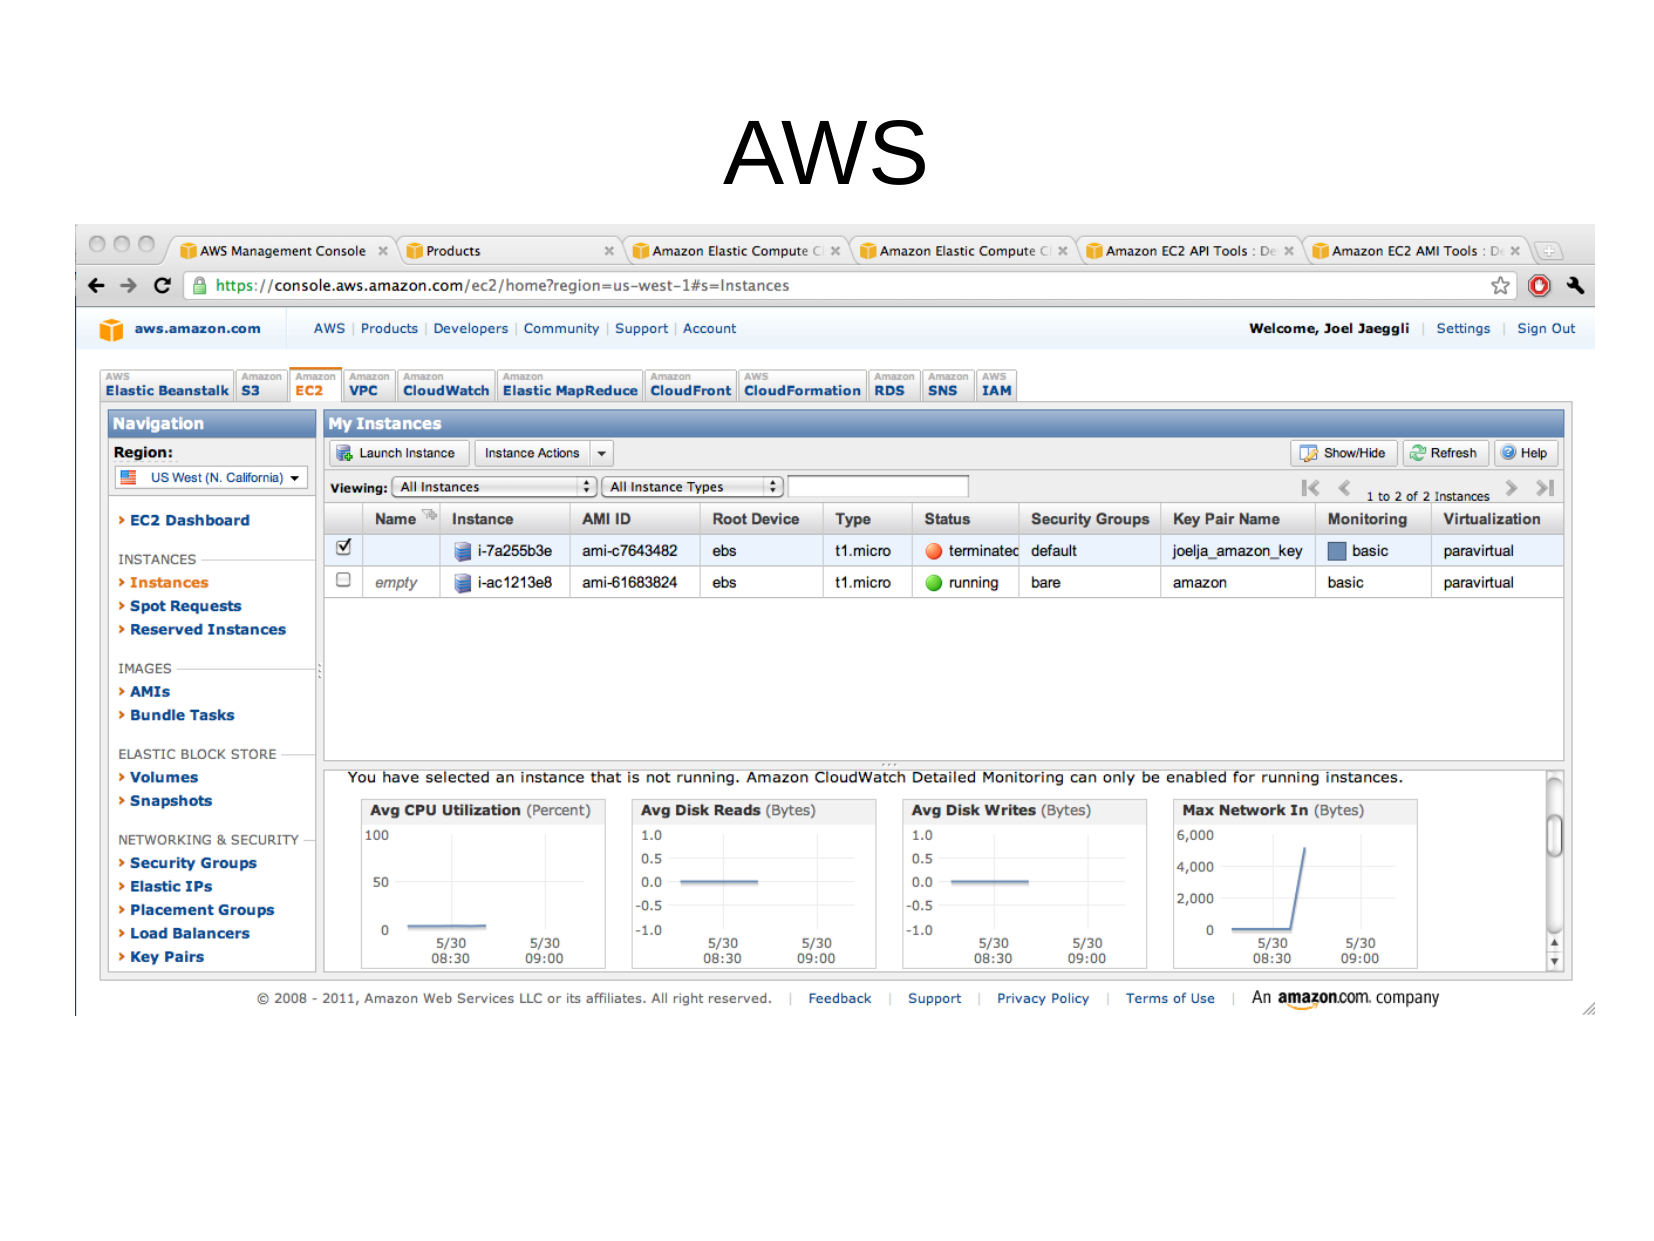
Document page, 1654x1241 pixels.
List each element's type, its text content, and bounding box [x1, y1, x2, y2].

picture [75, 224, 1595, 1016]
title AWS [82, 49, 1571, 224]
